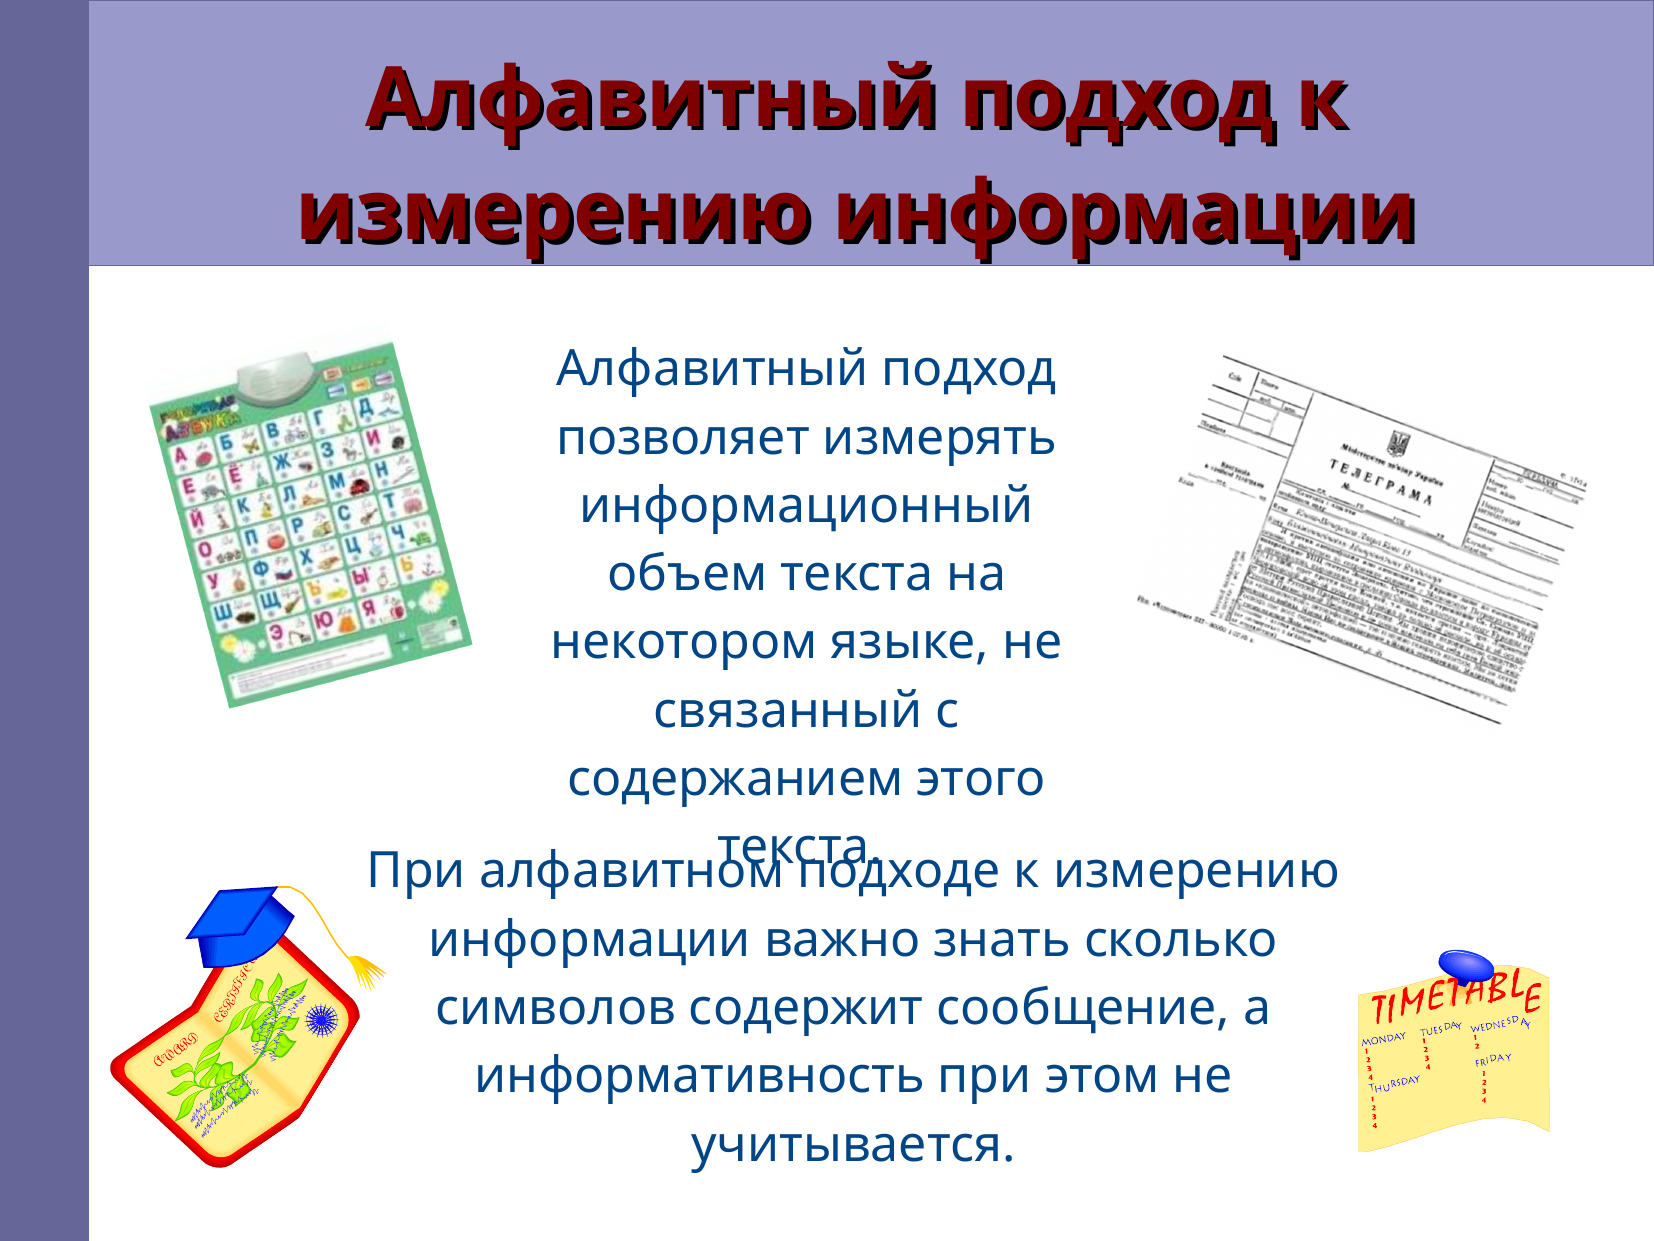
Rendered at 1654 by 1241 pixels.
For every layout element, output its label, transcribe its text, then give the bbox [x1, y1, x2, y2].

picture [1358, 939, 1552, 1152]
picture [1130, 344, 1595, 739]
text_box Алфавитный подход к измерению информации [147, 29, 1565, 263]
text_box Алфавитный подход позволяет измерять информационный объем текста на некотором языке, не связанный с содержанием этого текста. [501, 324, 1112, 826]
picture [84, 826, 414, 1193]
text_box При алфавитном подходе к измерению информации важно знать сколько символов содержит сообщение, а информативность при этом не учитывается. [295, 826, 1412, 1184]
picture [142, 317, 473, 709]
